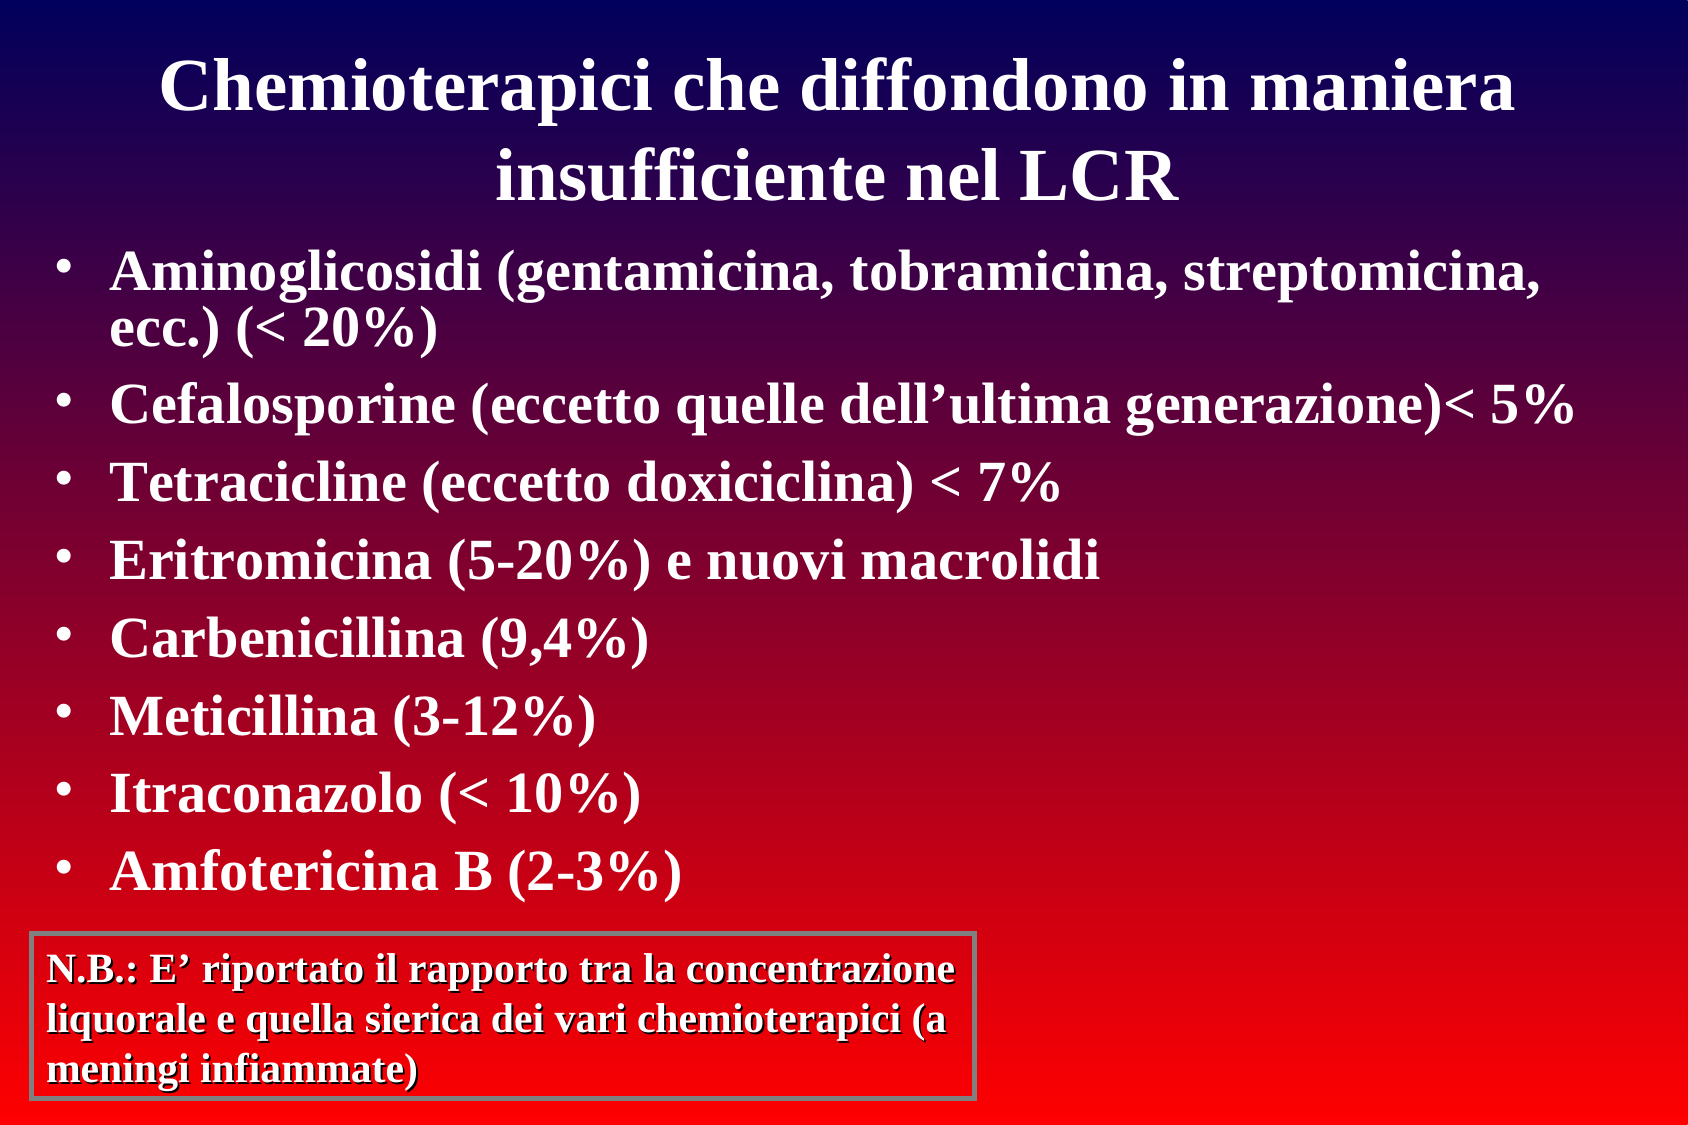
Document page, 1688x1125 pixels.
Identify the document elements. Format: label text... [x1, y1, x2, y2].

text_box Chemioterapici che diffondono in maniera insufficiente nel LCR [54, 31, 1621, 219]
text_box N.B.: E’ riportato il rapporto tra la concentrazione liquorale e quella sierica dei vari chemioterapici (a meningi infiammate) [31, 933, 975, 1099]
text_box Aminoglicosidi (gentamicina, tobramicina, streptomicina, ecc.) (< 20%) Cefalosporine (eccetto quelle dell’ultima generazione)< 5% Tetracicline (eccetto doxiciclina) < 7% Eritromicina (5-20%) e nuovi macrolidi Carbenicillina (9,4%) Meticillina (3-12%) Itraconazolo (< 10%) Amfotericina B (2-3%) [39, 237, 1635, 976]
